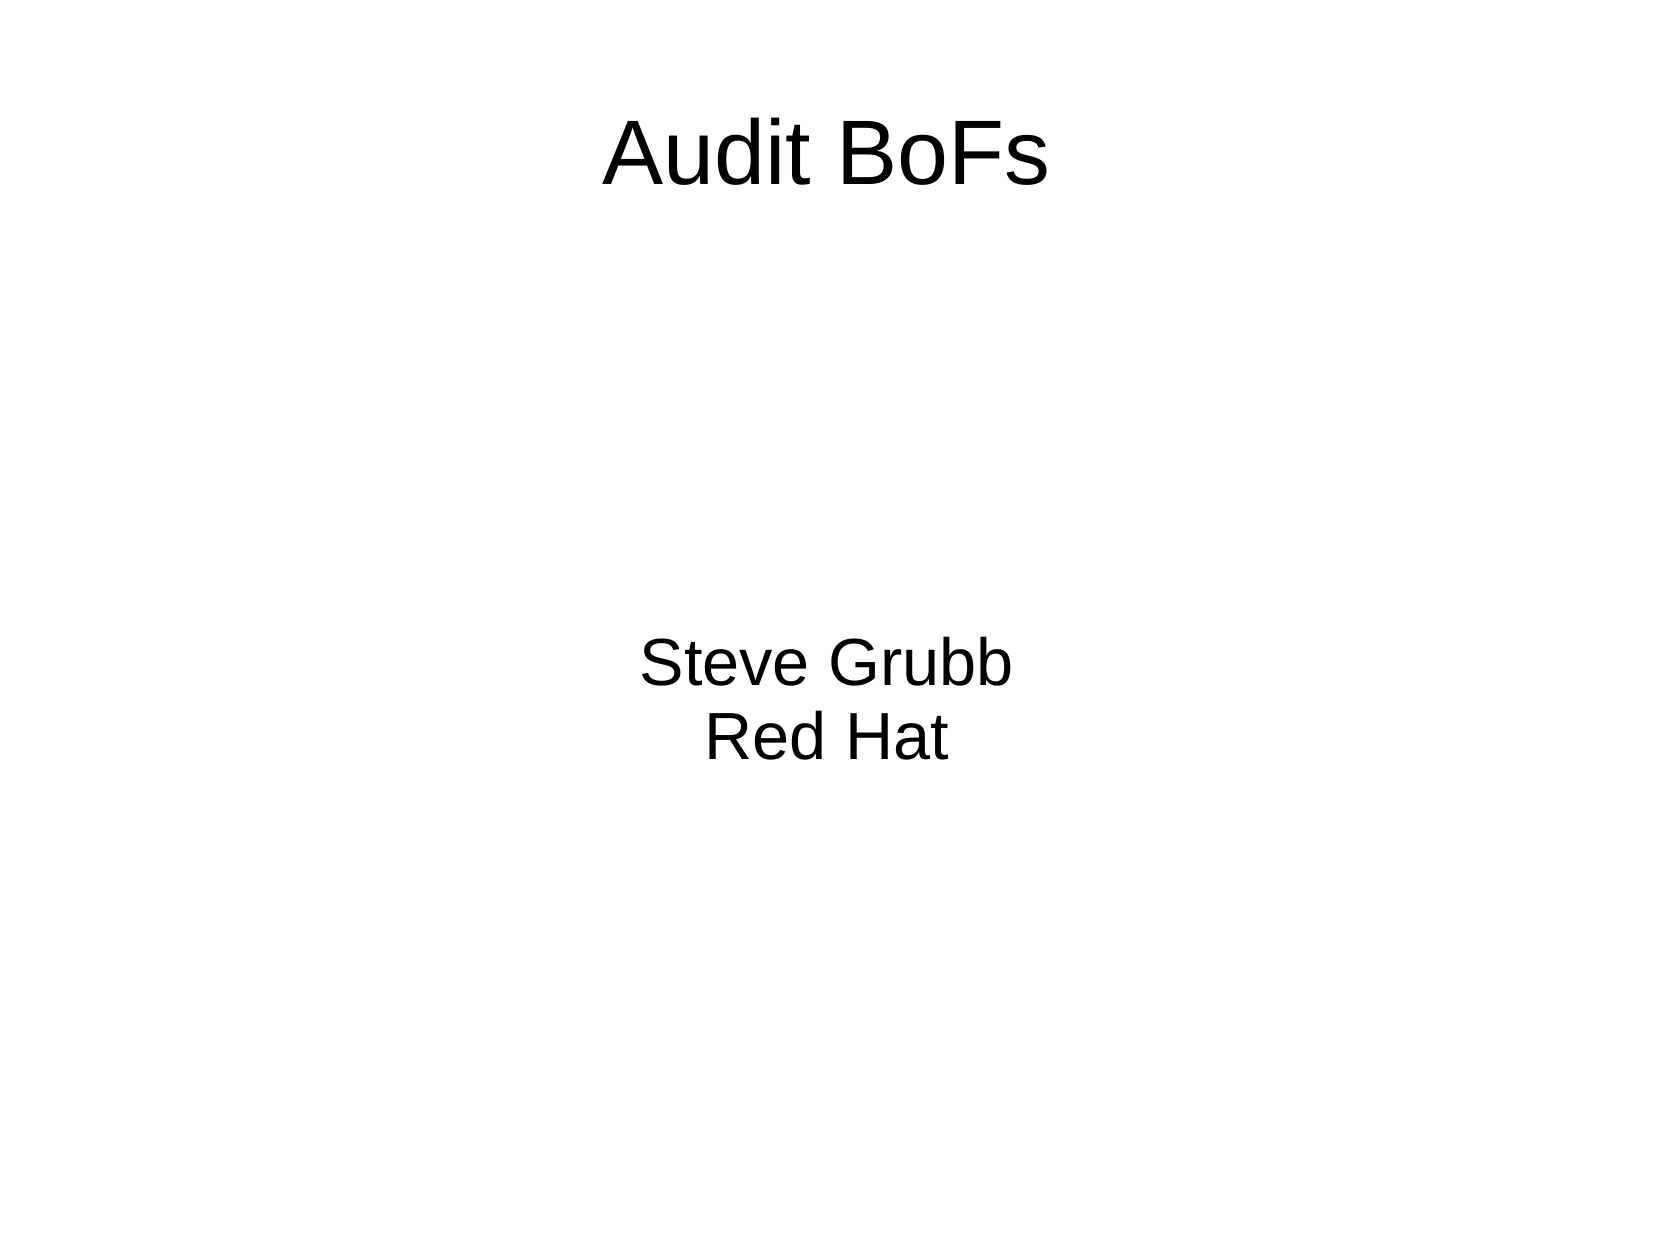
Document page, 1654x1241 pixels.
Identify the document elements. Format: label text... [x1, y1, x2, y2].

title Audit BoFs [82, 56, 1571, 250]
subtitle Steve Grubb Red Hat [82, 297, 1571, 1102]
